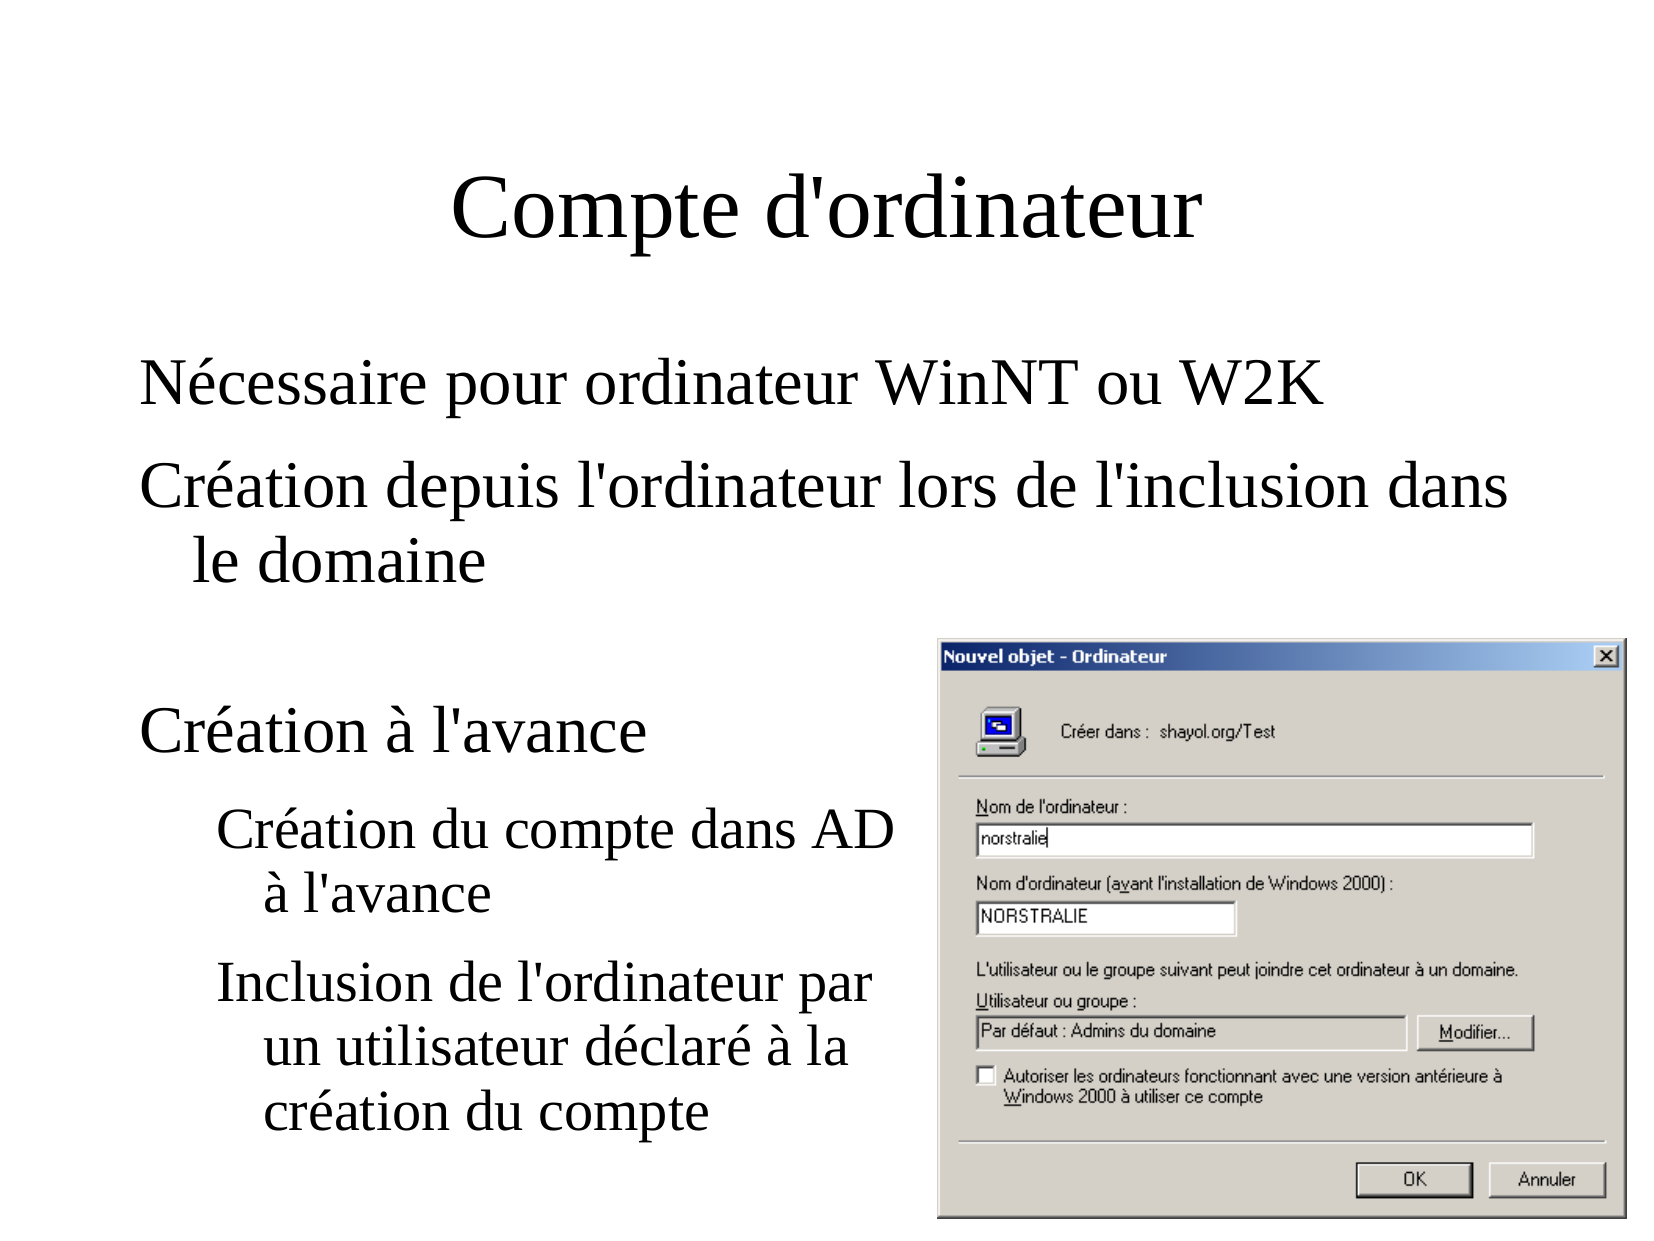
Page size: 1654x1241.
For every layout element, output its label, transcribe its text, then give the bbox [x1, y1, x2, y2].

picture [937, 638, 1627, 1219]
list Nécessaire pour ordinateur WinNT ou W2K Création depuis l'ordinateur lors de l'inclusion dans le domaine [121, 344, 1534, 605]
list Création à l'avance Création du compte dans AD à l'avance Inclusion de l'ordinateur par un utilisateur déclaré à la création du compte [121, 692, 929, 1166]
title Compte d'ordinateur [121, 102, 1534, 311]
